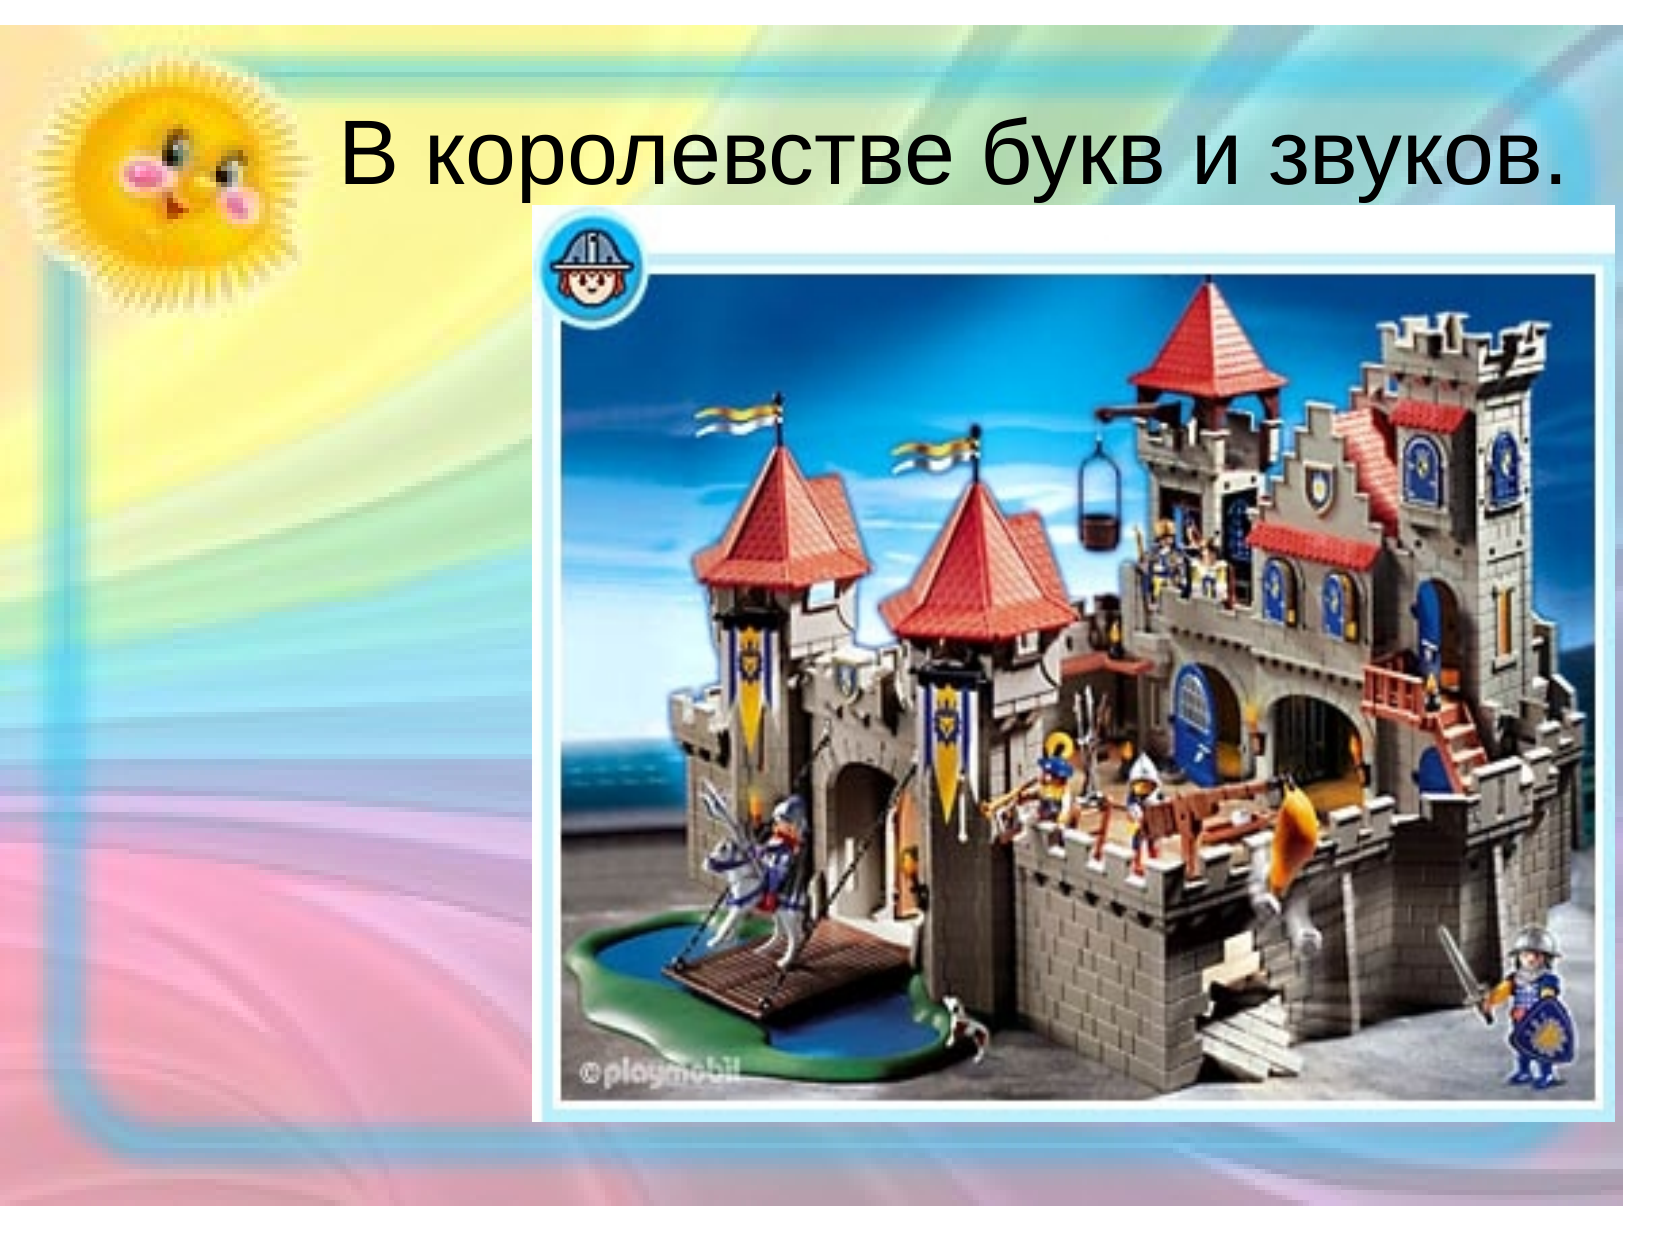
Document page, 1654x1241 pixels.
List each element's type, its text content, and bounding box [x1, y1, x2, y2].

picture [0, 25, 1623, 1206]
title В королевстве букв и звуков. [82, 49, 1571, 257]
